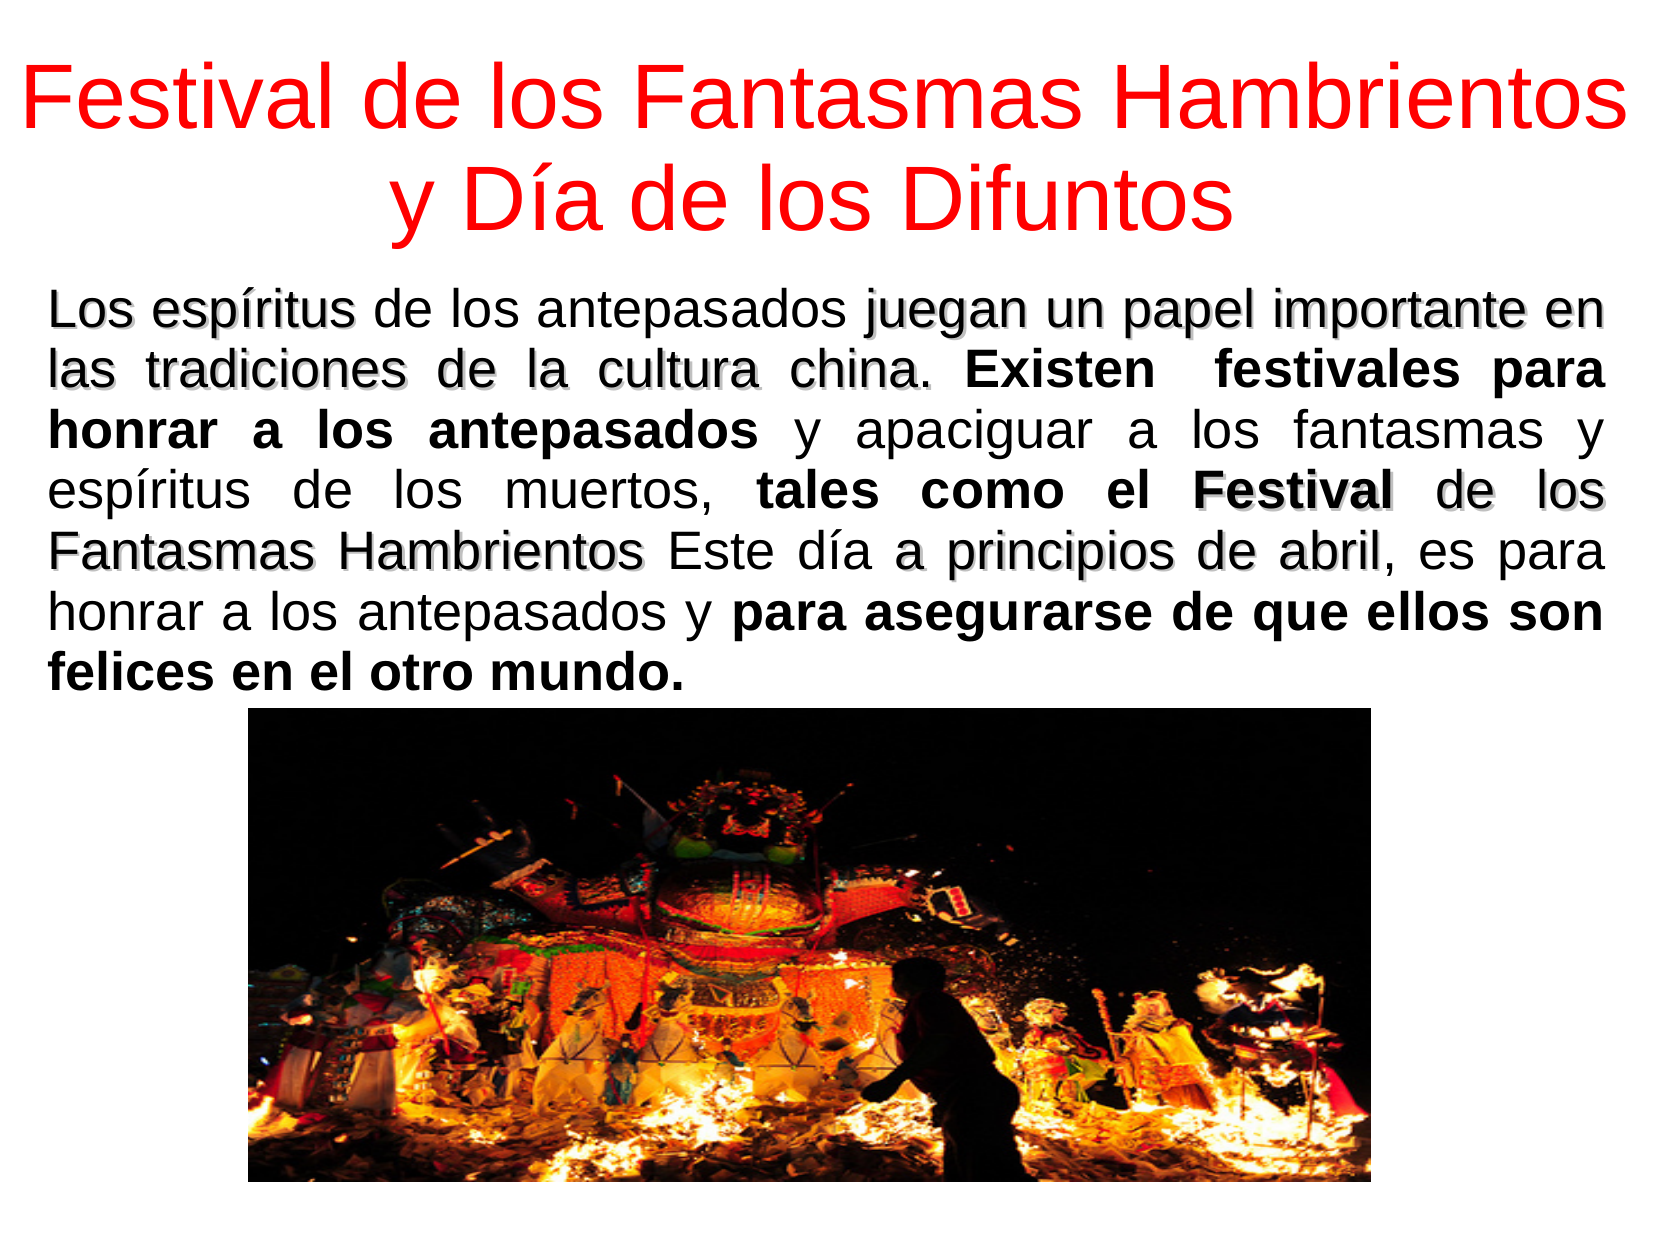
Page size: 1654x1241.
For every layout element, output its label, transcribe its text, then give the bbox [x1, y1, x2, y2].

picture [248, 708, 1371, 1182]
text_box Festival de los Fantasmas Hambrientos y Día de los Difuntos [4, 35, 1647, 260]
text_box Los espíritus de los antepasados juegan un papel importante en las tradiciones de la cultura china. Existen festivales para honrar a los antepasados y apaciguar a los fantasmas y espíritus de los muertos, tales como el Festival de los Fantasmas Hambrientos Este día a principios de abril, es para honrar a los antepasados y para asegurarse de que ellos son felices en el otro mundo. [47, 259, 1607, 721]
